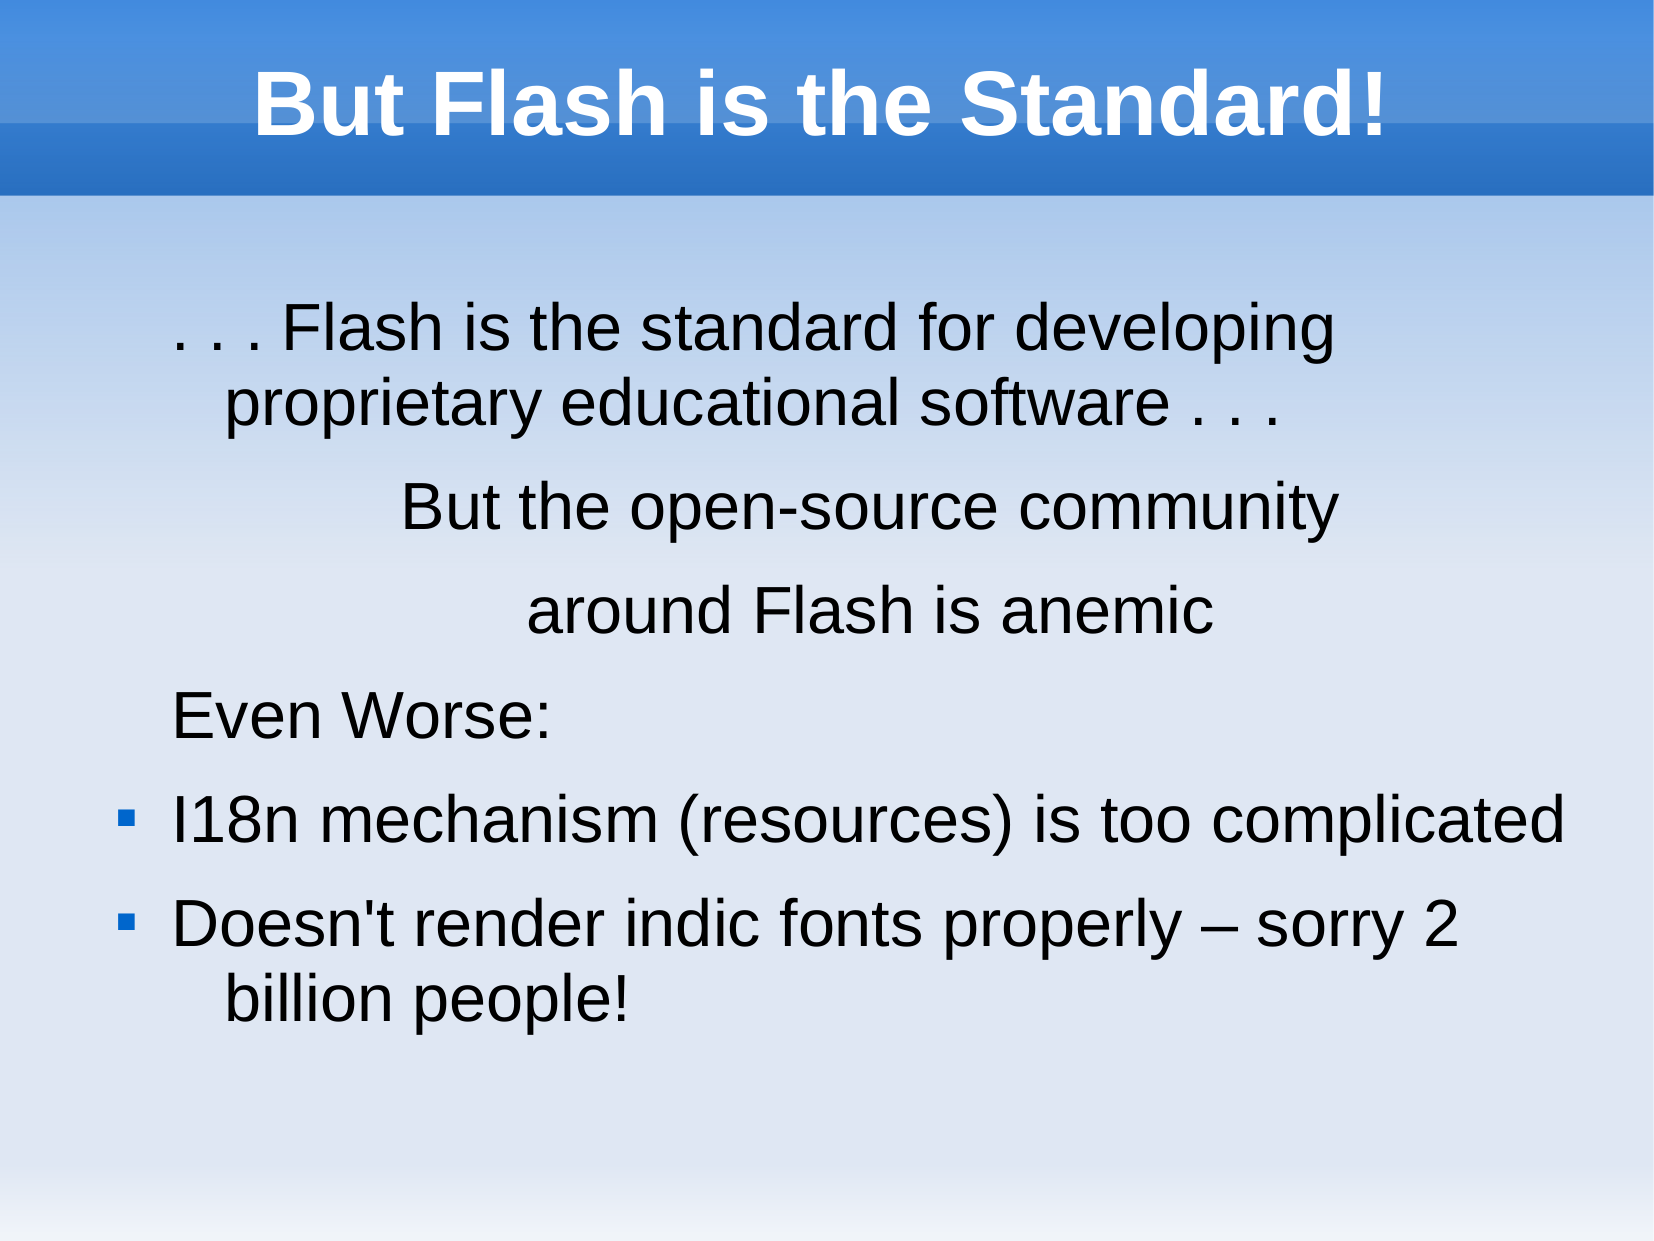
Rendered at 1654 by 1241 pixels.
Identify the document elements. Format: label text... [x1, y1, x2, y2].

picture [0, 0, 1654, 1241]
title But Flash is the Standard ! [76, 0, 1565, 208]
list . . . Flash is the standard for developing proprietary educational software . . . But the open-source community around Flash is anemic Even Worse: I18n mechanism (resources) is too complicated Doesn't render indic fonts properly – sorry 2 billion people! [82, 290, 1571, 1111]
